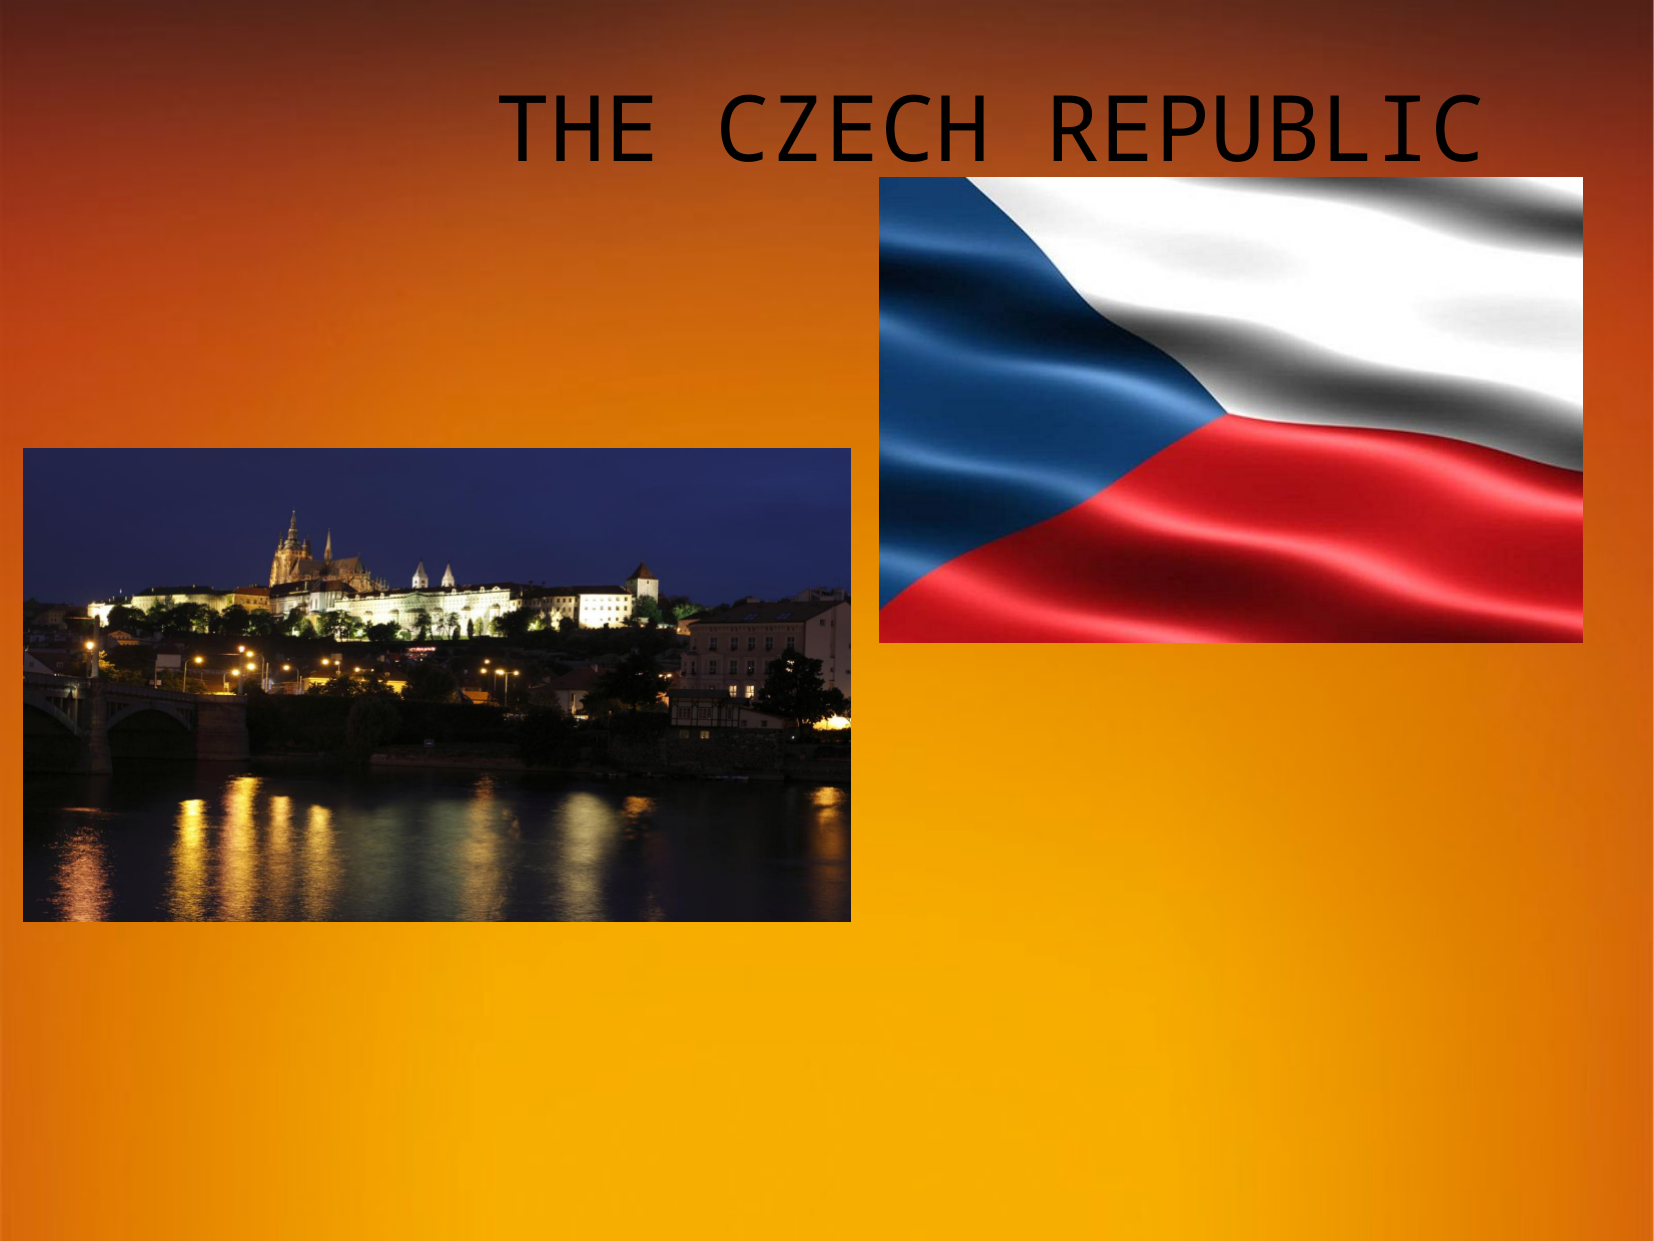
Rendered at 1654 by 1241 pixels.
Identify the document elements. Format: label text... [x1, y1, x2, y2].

picture [0, 0, 1654, 1241]
text_box THE CZECH REPUBLIC [470, 55, 1501, 638]
